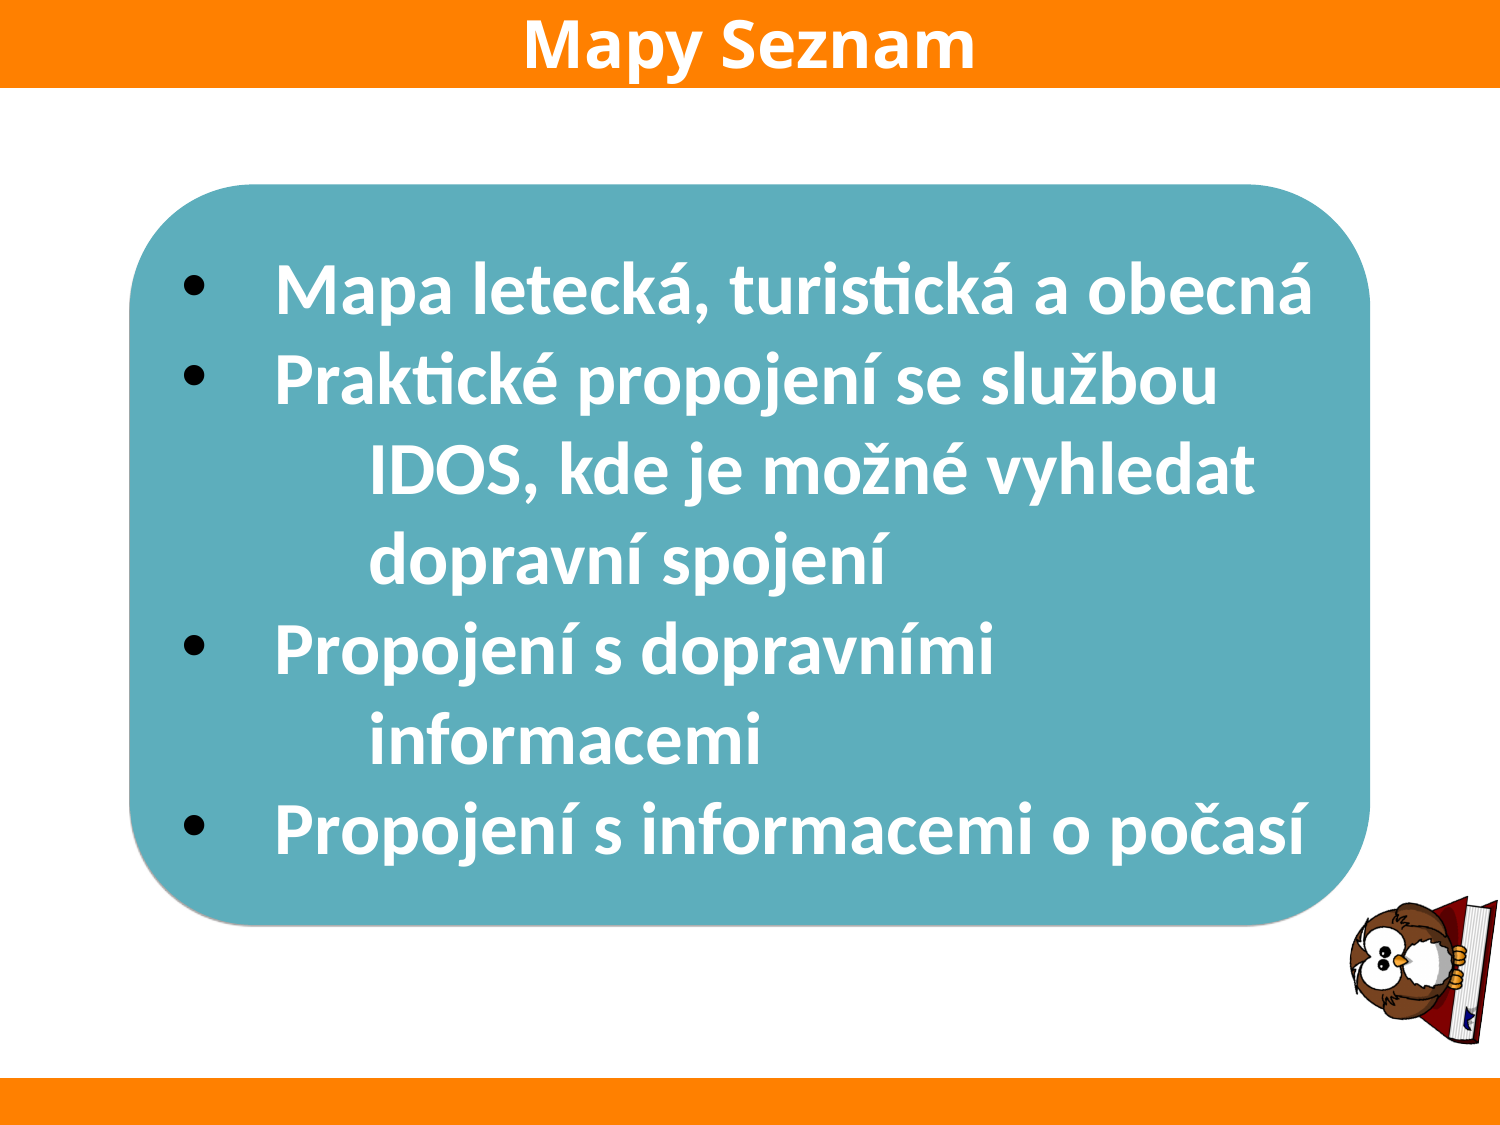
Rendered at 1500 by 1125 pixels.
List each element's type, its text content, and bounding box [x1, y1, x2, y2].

text_box Mapy Seznam [0, 0, 1500, 88]
text_box [0, 1078, 1500, 1125]
picture [1340, 881, 1498, 1046]
text_box Mapa letecká, turistická a obecná Praktické propojení se službou IDOS, kde je možné vyhledat dopravní spojení Propojení s dopravními informacemi Propojení s informacemi o počasí [129, 184, 1371, 925]
